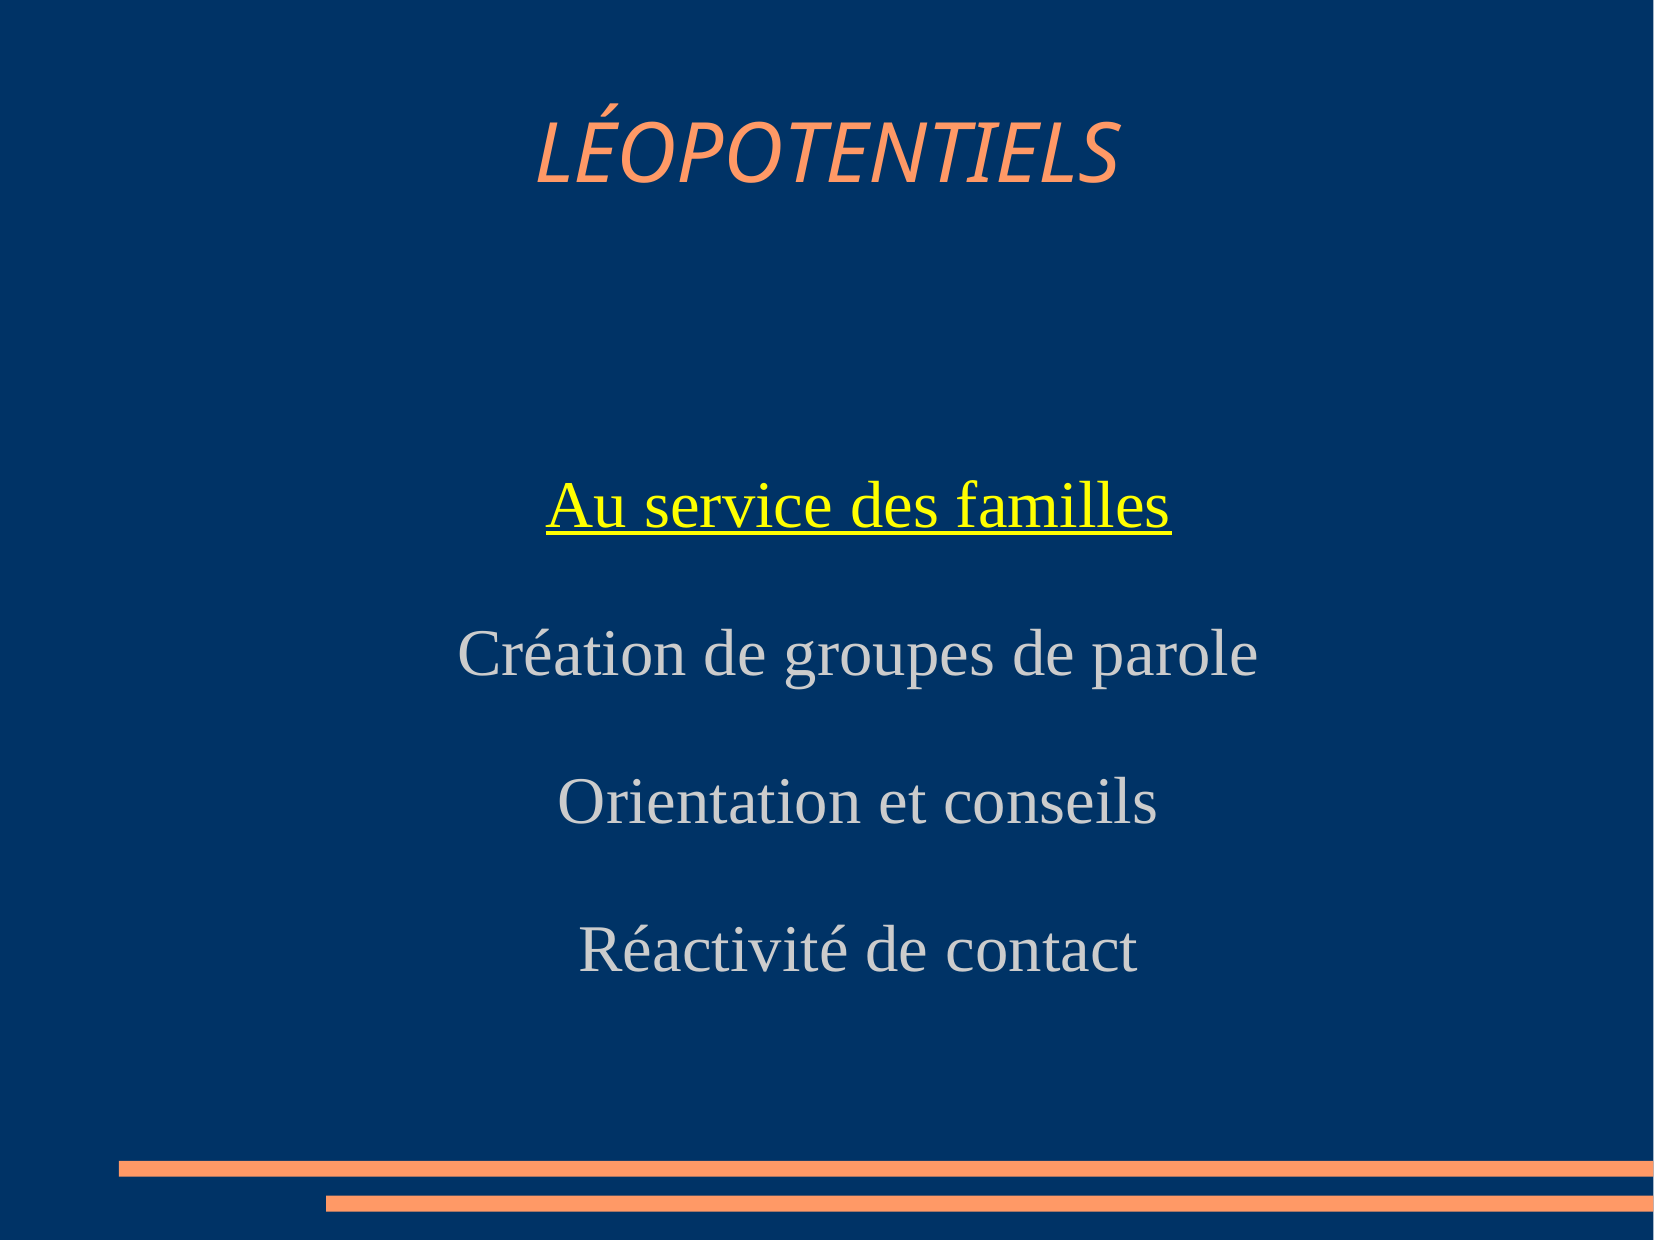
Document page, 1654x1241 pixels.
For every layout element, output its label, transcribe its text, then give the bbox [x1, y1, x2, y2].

subtitle Au service des familles Création de groupes de parole Orientation et conseils Réactivité de contact [121, 329, 1561, 1125]
title LÉOPOTENTIELS [121, 53, 1534, 246]
